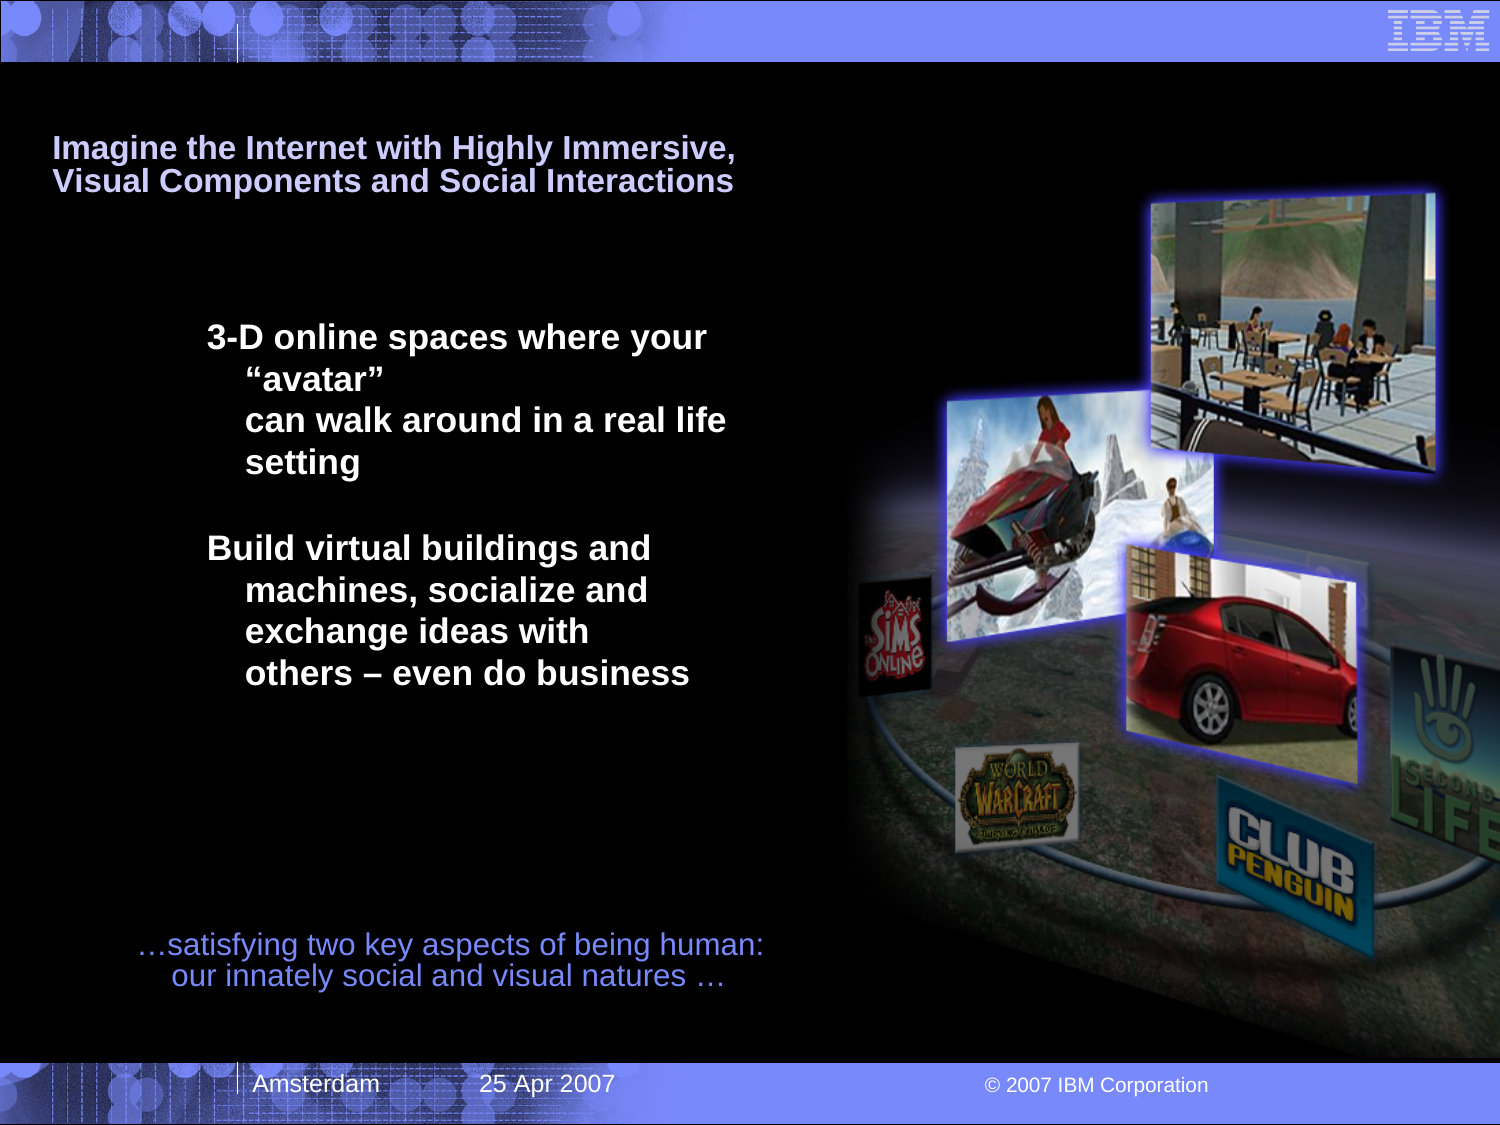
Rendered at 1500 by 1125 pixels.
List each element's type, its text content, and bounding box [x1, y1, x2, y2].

title Imagine the Internet with Highly Immersive, Visual Components and Social Interactions [37, 125, 1313, 263]
picture [809, 171, 1500, 1058]
picture [1, 1, 1500, 62]
picture [0, 1063, 1500, 1124]
list 3-D online spaces where your “avatar” can walk around in a real life setting Build virtual buildings and machines, socialize and exchange ideas with others – even do business [192, 307, 819, 842]
text_box …satisfying two key aspects of being human: our innately social and visual natures … [121, 923, 1144, 1001]
